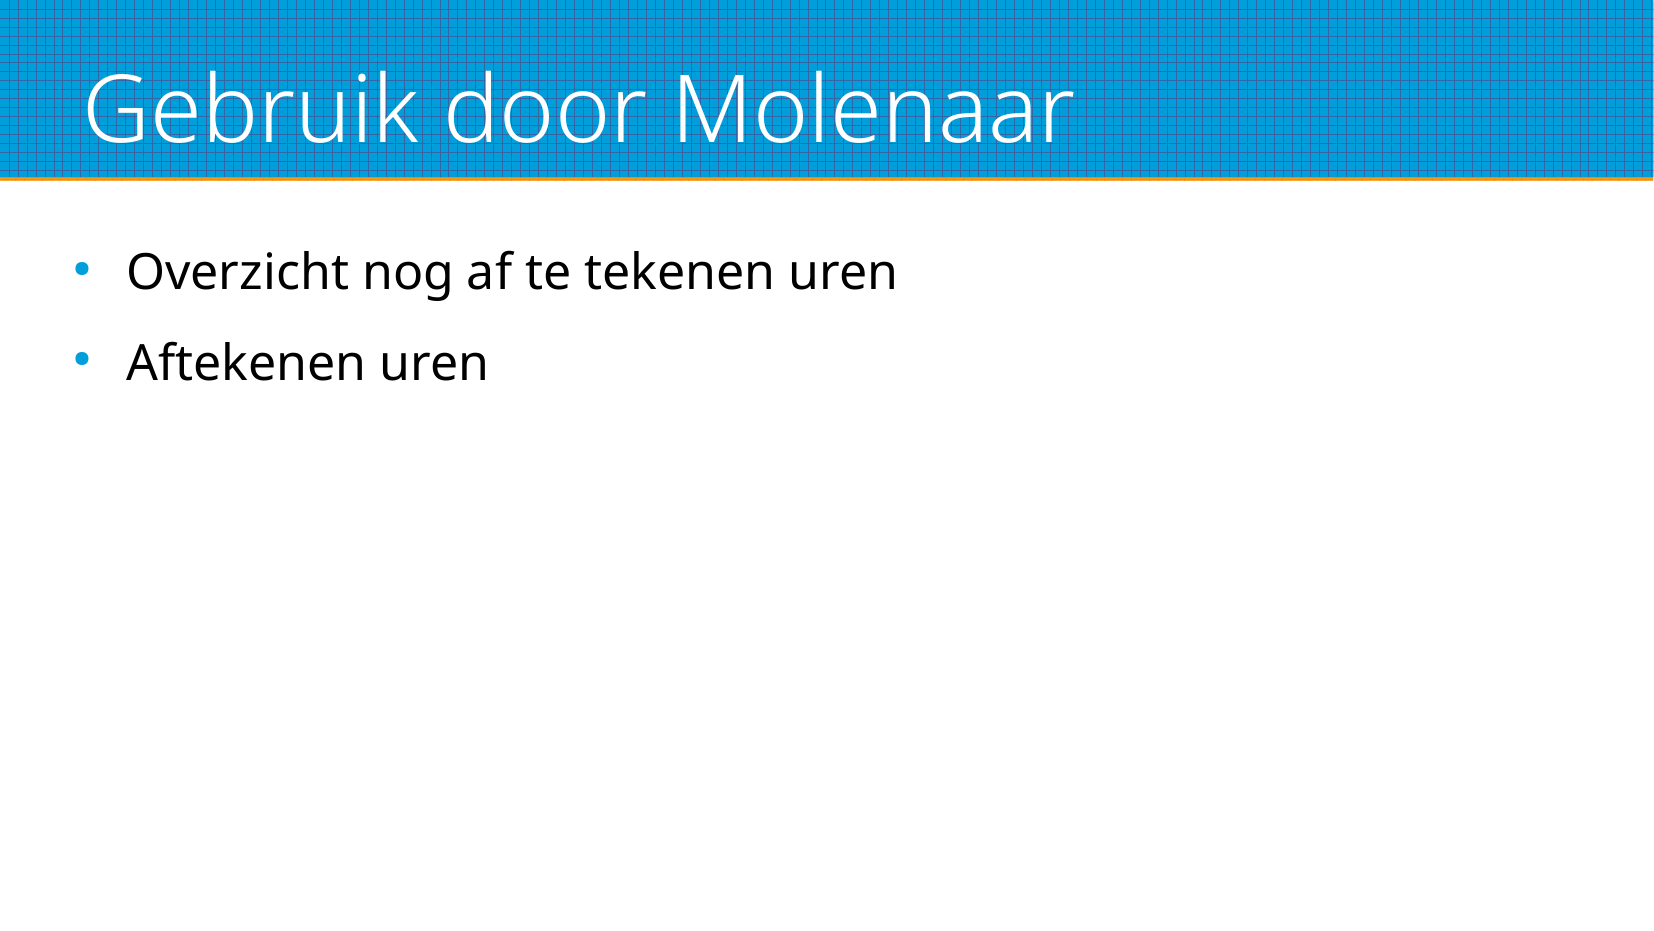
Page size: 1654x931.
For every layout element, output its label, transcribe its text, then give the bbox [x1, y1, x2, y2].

list Overzicht nog af te tekenen uren Aftekenen uren [55, 236, 1536, 811]
title Gebruik door Molenaar [82, 14, 1571, 171]
